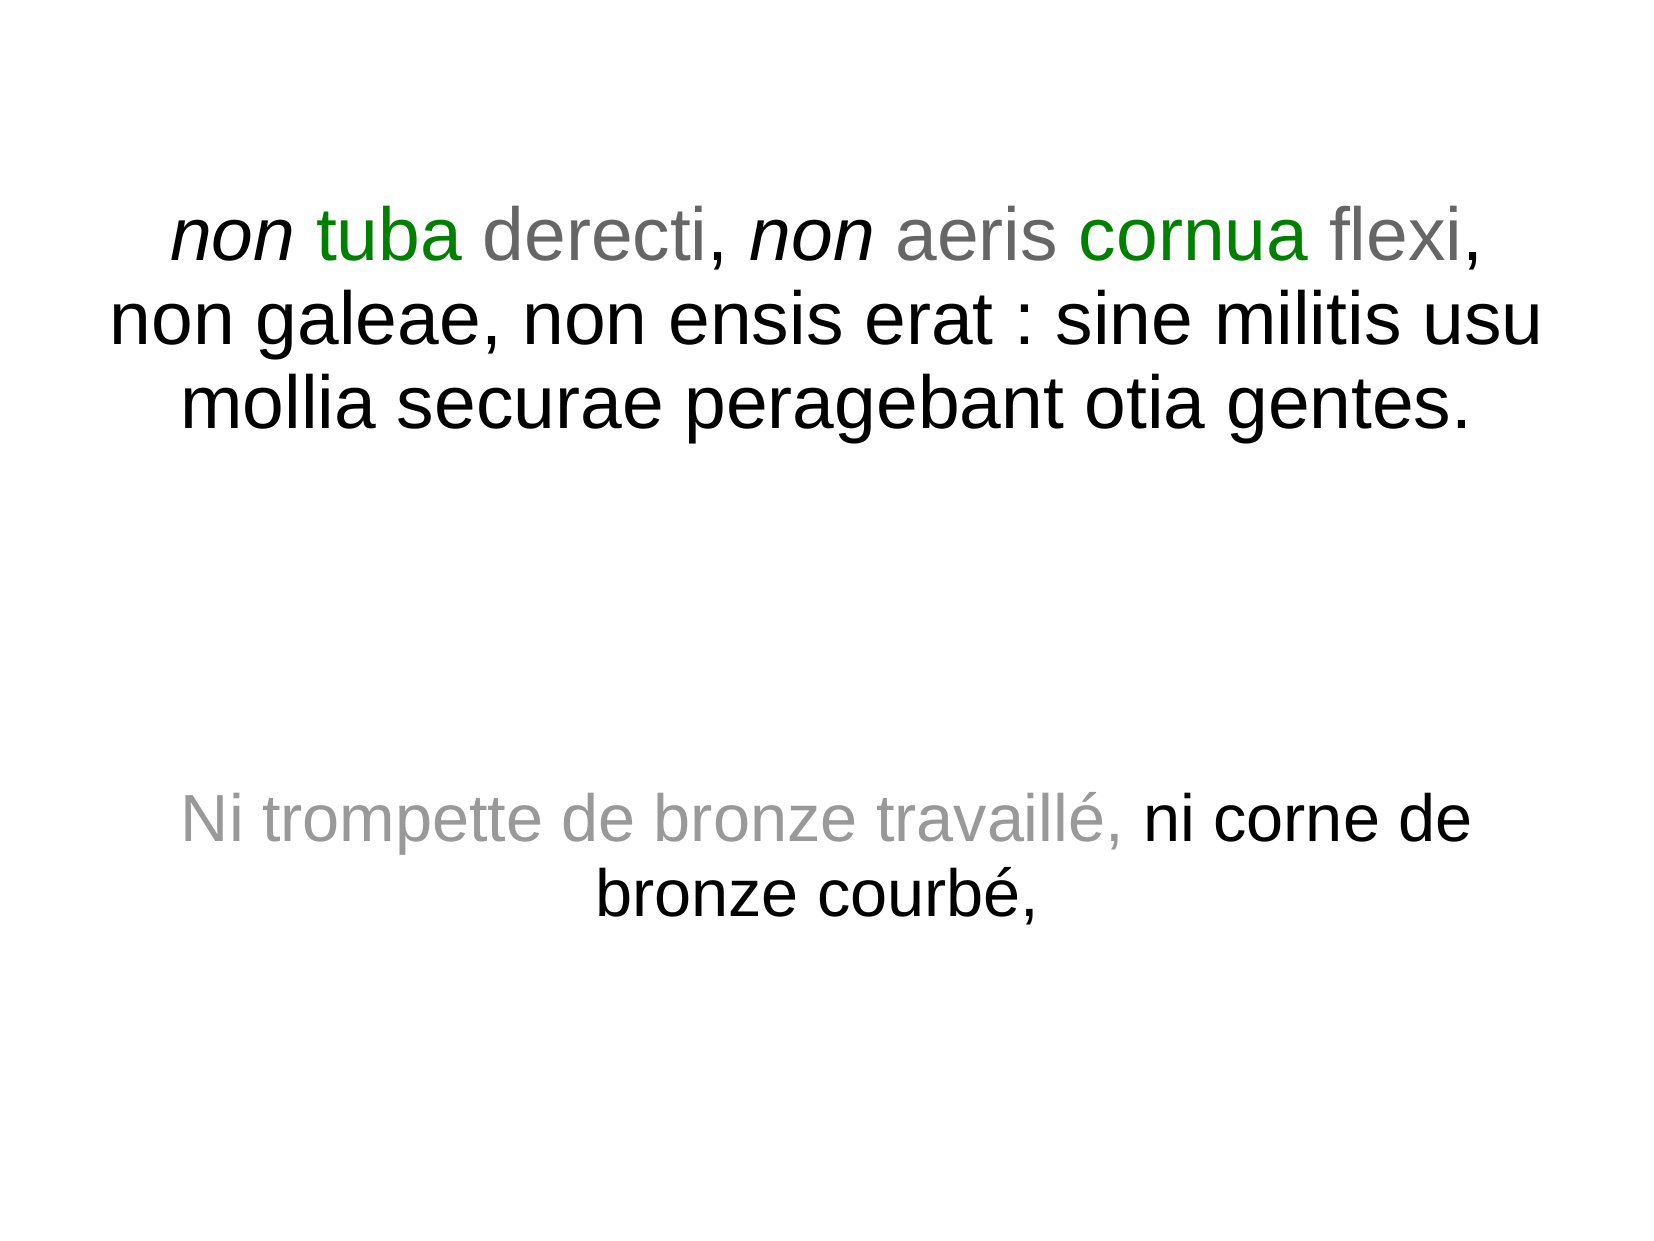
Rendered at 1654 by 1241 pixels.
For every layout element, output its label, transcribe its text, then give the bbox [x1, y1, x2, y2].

title non tuba derecti, non aeris cornua flexi, non galeae, non ensis erat : sine militis usu mollia securae peragebant otia gentes. [47, 35, 1607, 603]
subtitle Ni trompette de bronze travaillé, ni corne de bronze courbé, [82, 602, 1571, 1109]
